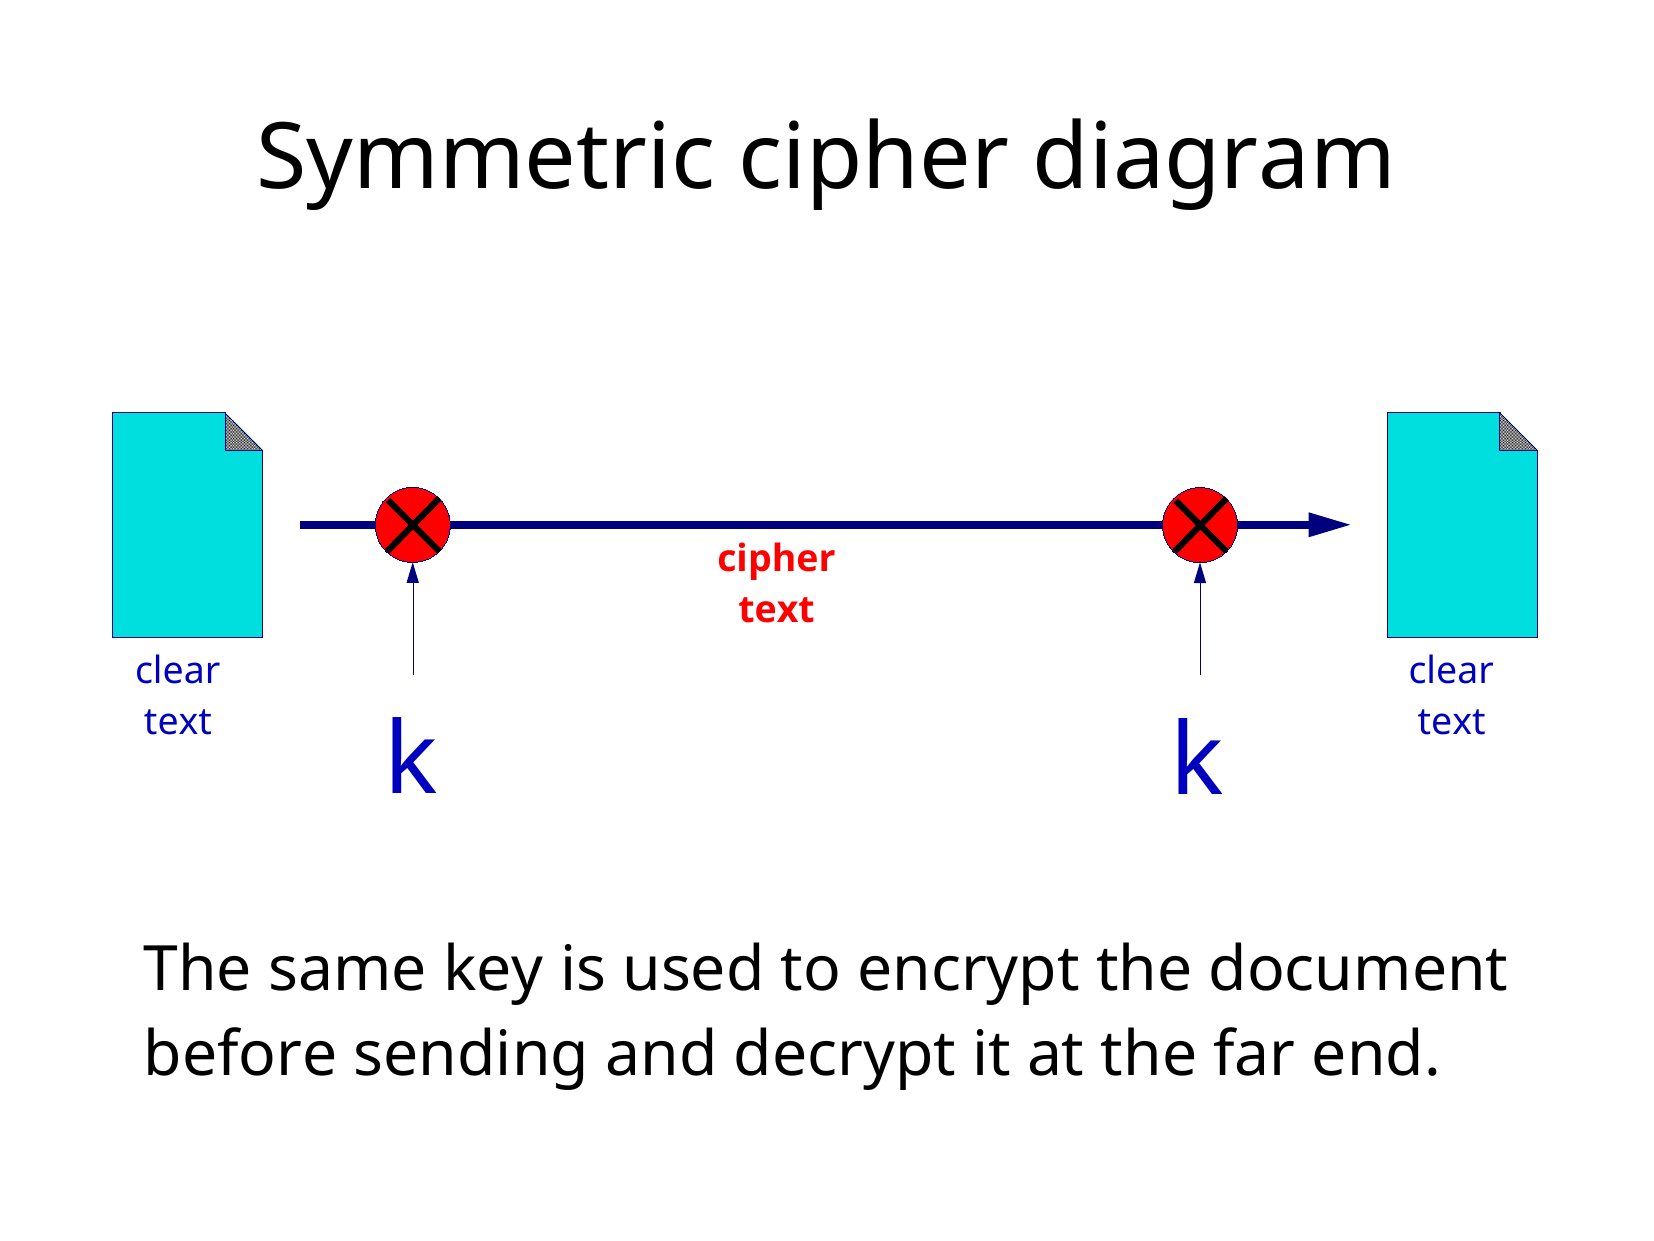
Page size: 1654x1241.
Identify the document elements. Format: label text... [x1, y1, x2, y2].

text_box k [384, 686, 439, 824]
text_box k [1170, 687, 1225, 824]
text_box clear text [135, 643, 221, 746]
text_box [375, 487, 437, 549]
text_box [1162, 487, 1224, 563]
text_box [1206, 501, 1238, 549]
text_box The same key is used to encrypt the document before sending and decrypt it at the far end. [143, 923, 1511, 1094]
text_box cipher text [717, 531, 836, 634]
text_box [419, 501, 451, 549]
title Symmetric cipher diagram [82, 49, 1571, 257]
text_box clear text [1408, 643, 1495, 746]
text_box [112, 412, 263, 638]
text_box [389, 531, 437, 563]
text_box [1387, 412, 1538, 638]
